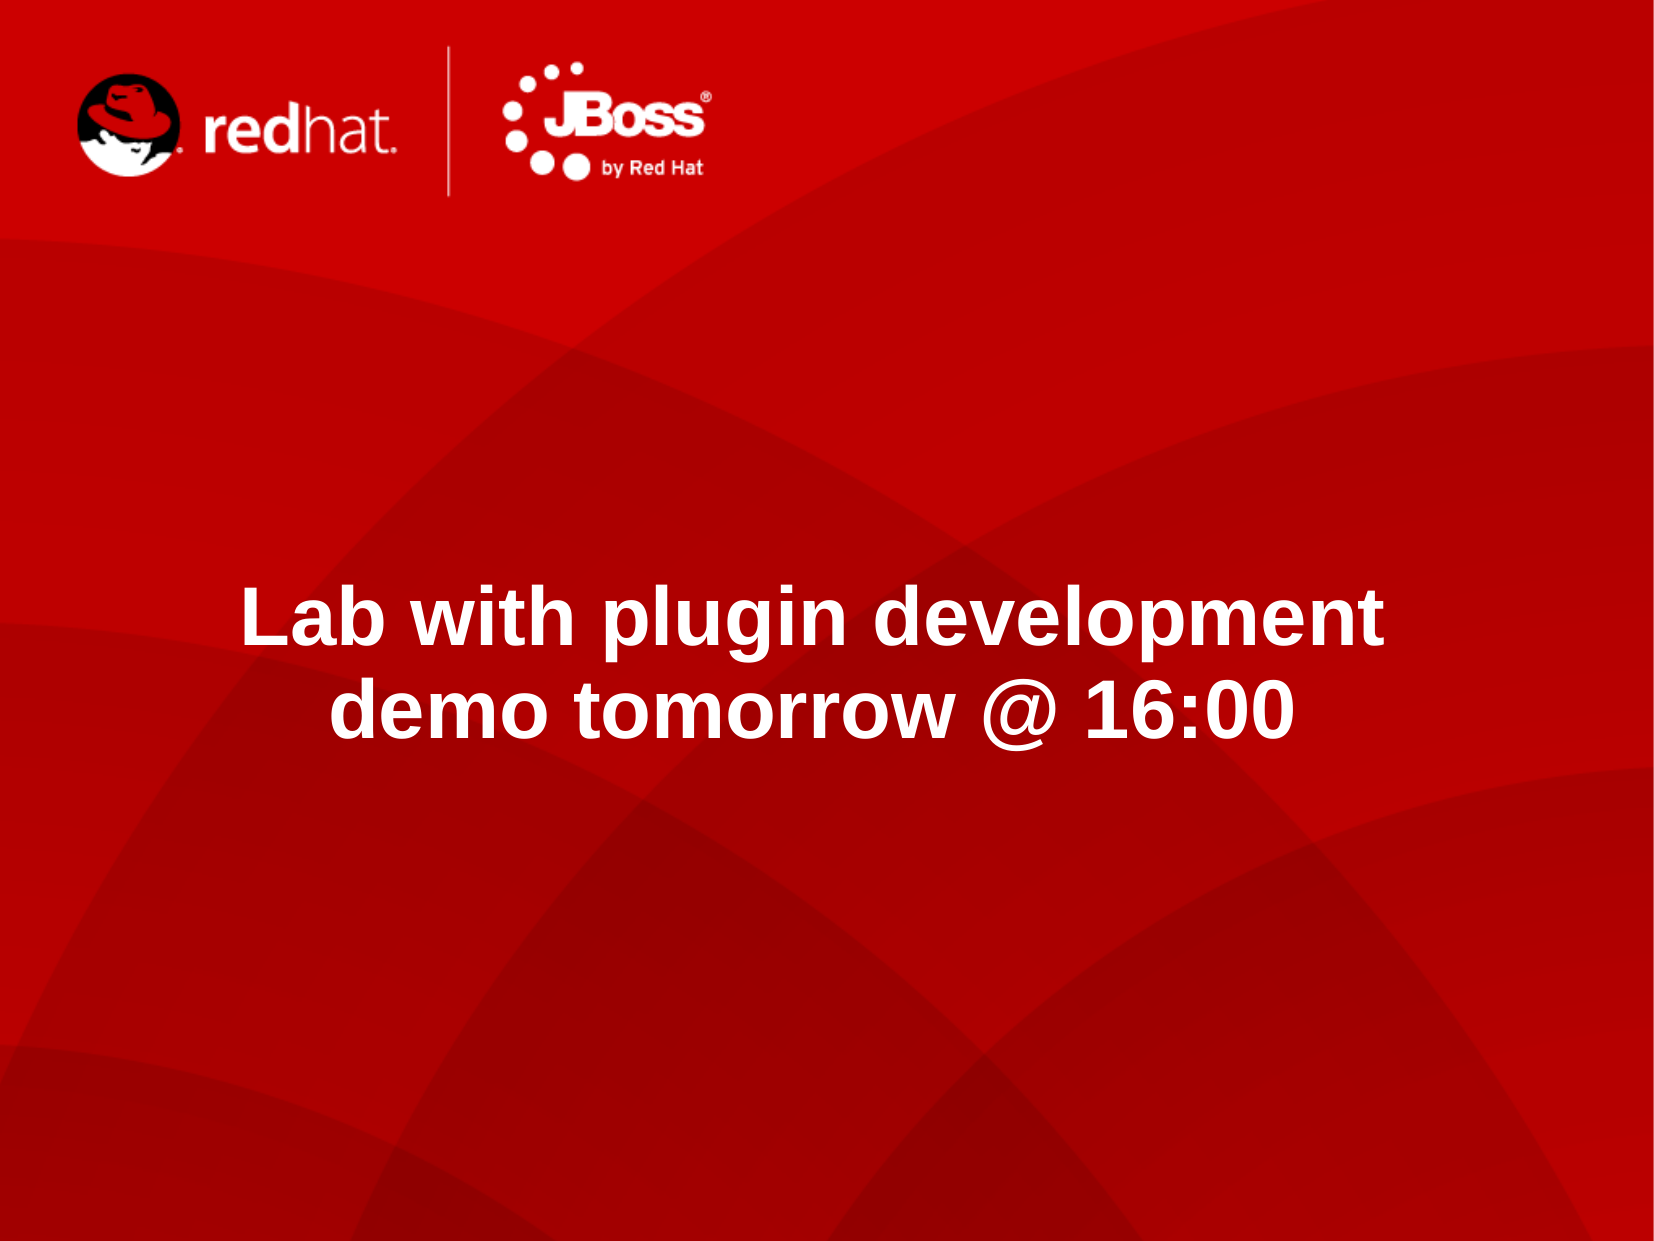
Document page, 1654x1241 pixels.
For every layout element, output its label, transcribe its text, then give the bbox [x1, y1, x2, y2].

picture [0, 0, 1654, 1241]
text_box Lab with plugin development demo tomorrow @ 16:00 [225, 562, 1501, 821]
